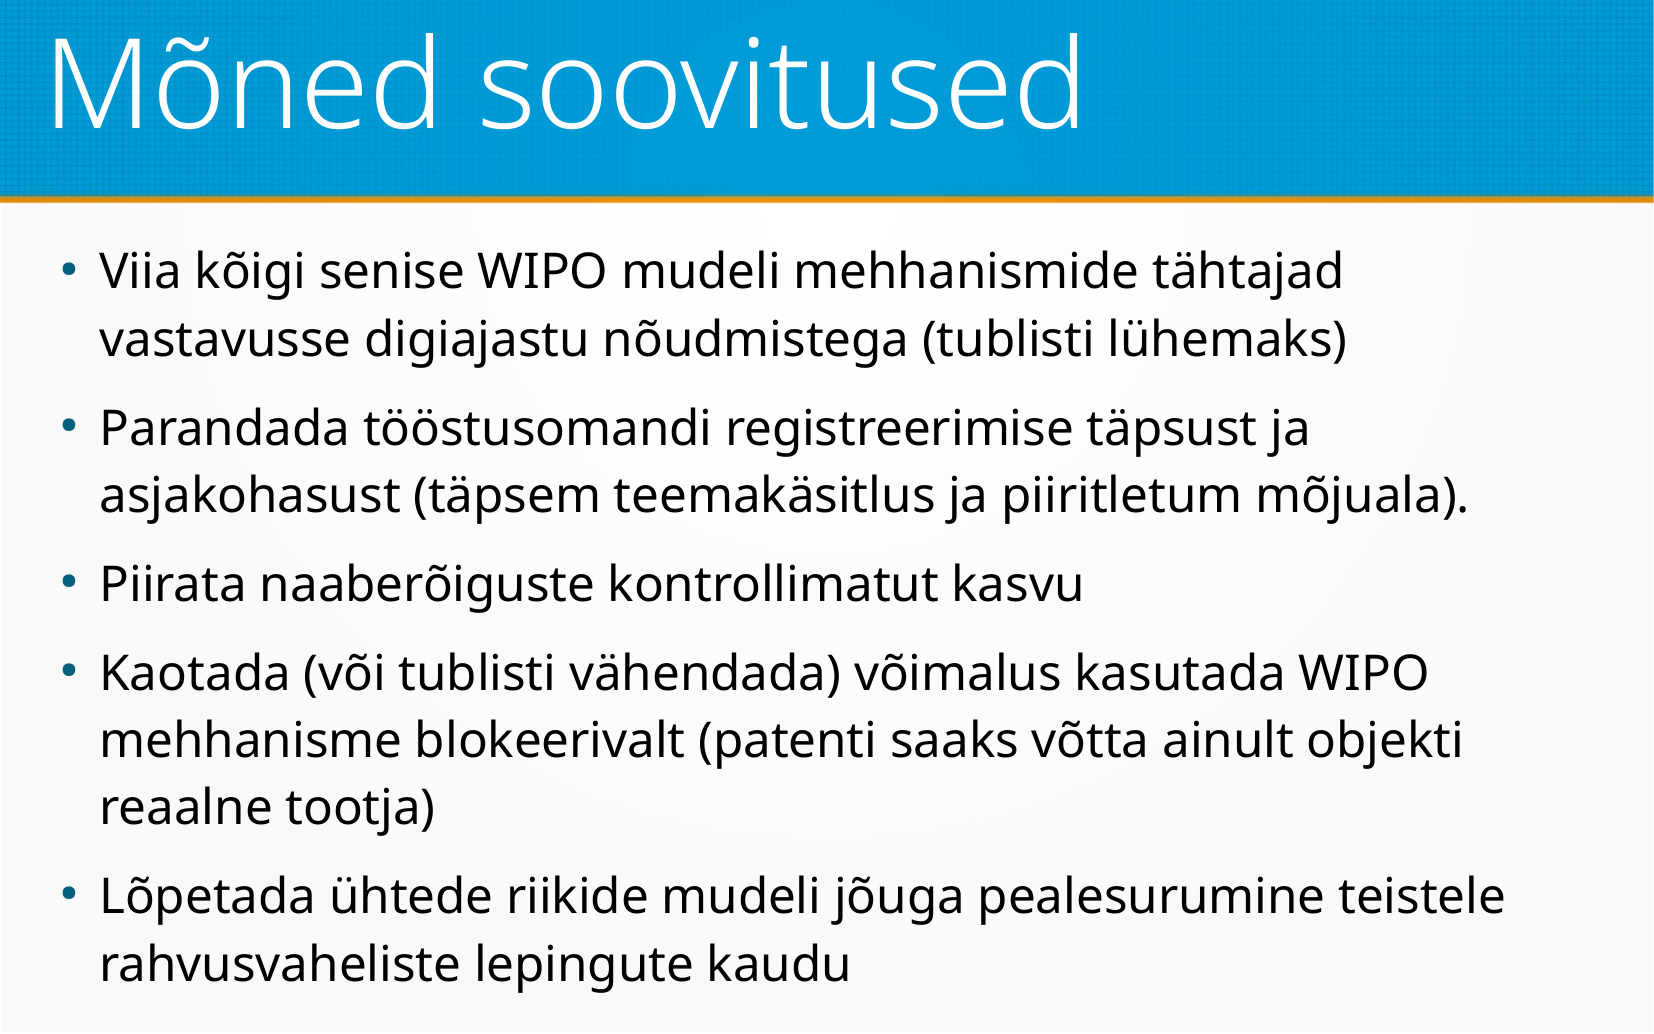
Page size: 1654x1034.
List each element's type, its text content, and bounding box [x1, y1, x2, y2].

list Viia kõigi senise WIPO mudeli mehhanismide tähtajad vastavusse digiajastu nõudmistega (tublisti lühemaks) Parandada tööstusomandi registreerimise täpsust ja asjakohasust (täpsem teemakäsitlus ja piiritletum mõjuala). Piirata naaberõiguste kontrollimatut kasvu Kaotada (või tublisti vähendada) võimalus kasutada WIPO mehhanisme blokeerivalt (patenti saaks võtta ainult objekti reaalne tootja) Lõpetada ühtede riikide mudeli jõuga pealesurumine teistele rahvusvaheliste lepingute kaudu [47, 236, 1607, 1002]
picture [0, 195, 1654, 1034]
title Mõned soovitused [43, 0, 1619, 166]
